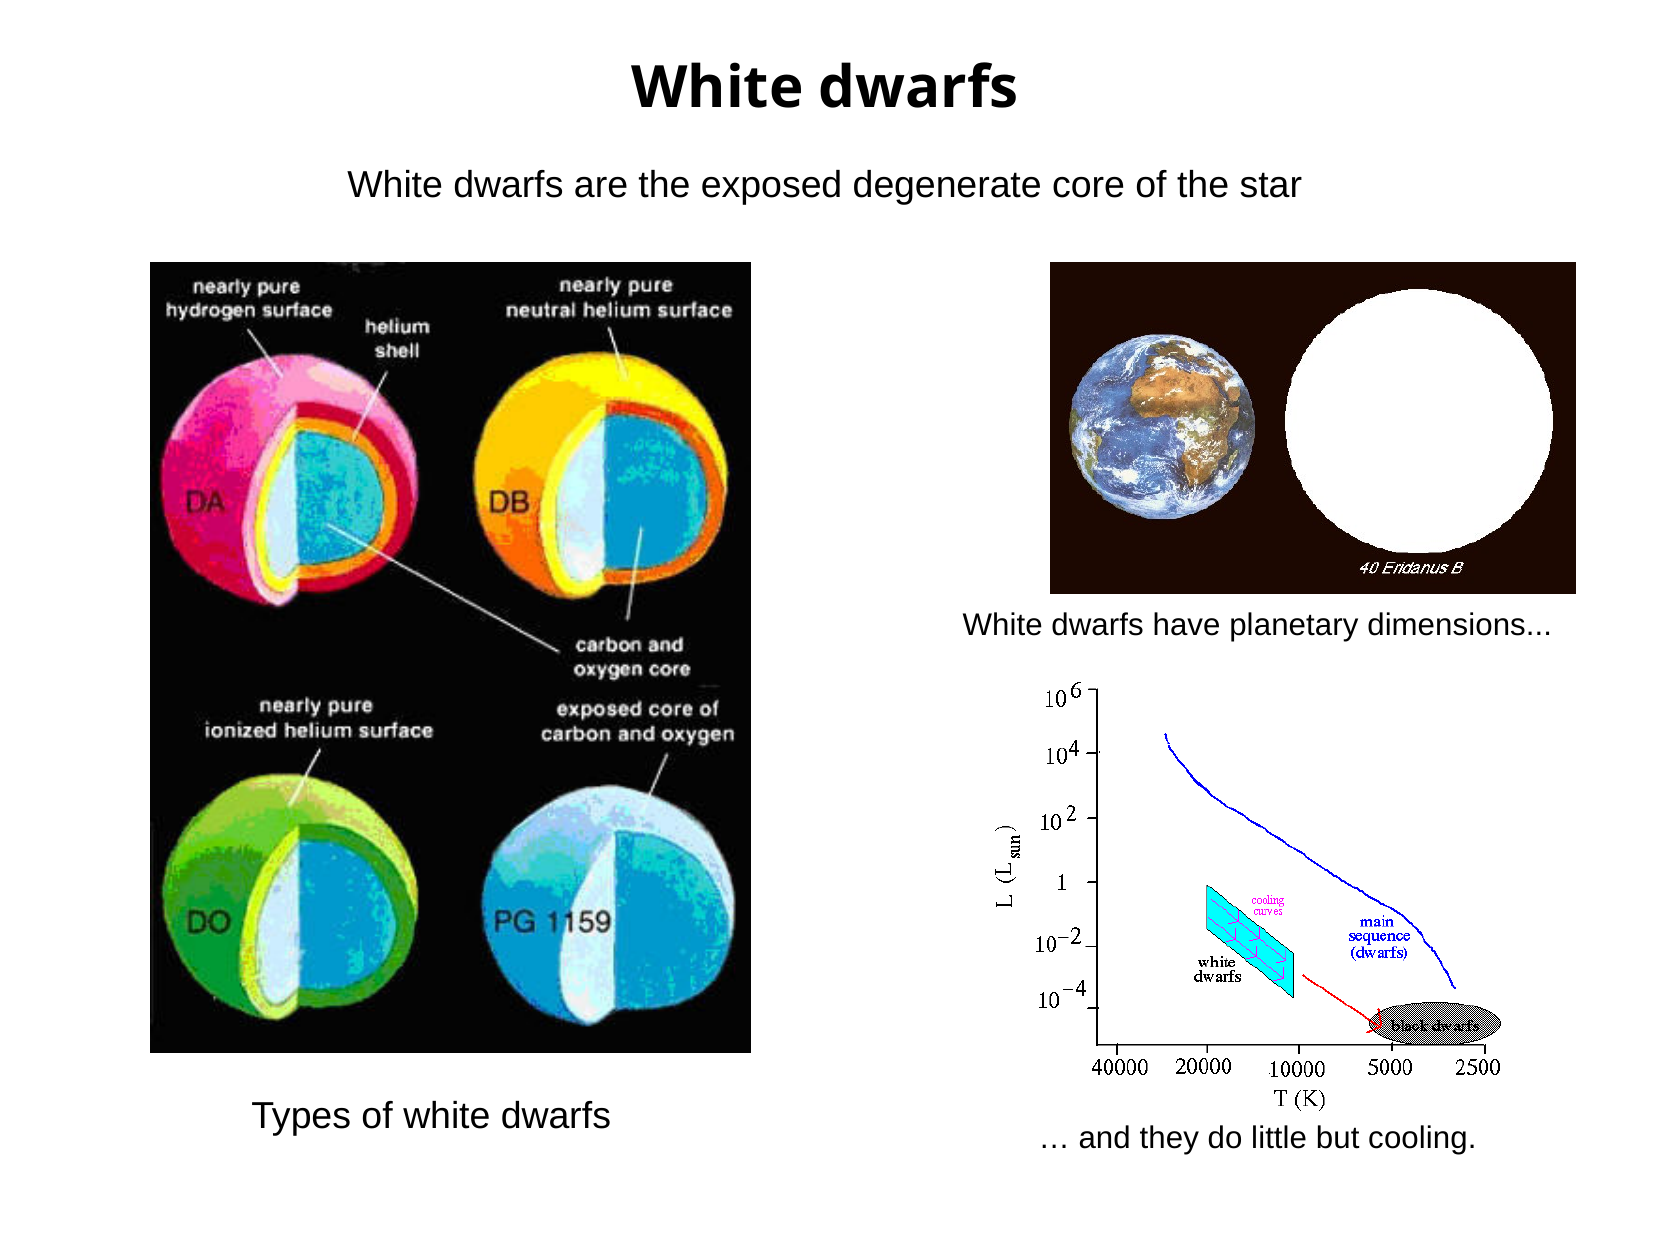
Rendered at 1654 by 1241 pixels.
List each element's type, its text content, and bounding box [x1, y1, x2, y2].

text_box … and they do little but cooling. [862, 1112, 1654, 1163]
picture [990, 649, 1561, 1126]
text_box White dwarfs [0, 38, 1651, 135]
text_box White dwarfs are the exposed degenerate core of the star [0, 155, 1651, 413]
text_box White dwarfs have planetary dimensions... [862, 600, 1654, 650]
picture [150, 262, 751, 1054]
picture [1050, 262, 1576, 594]
text_box Types of white dwarfs [75, 1087, 788, 1145]
